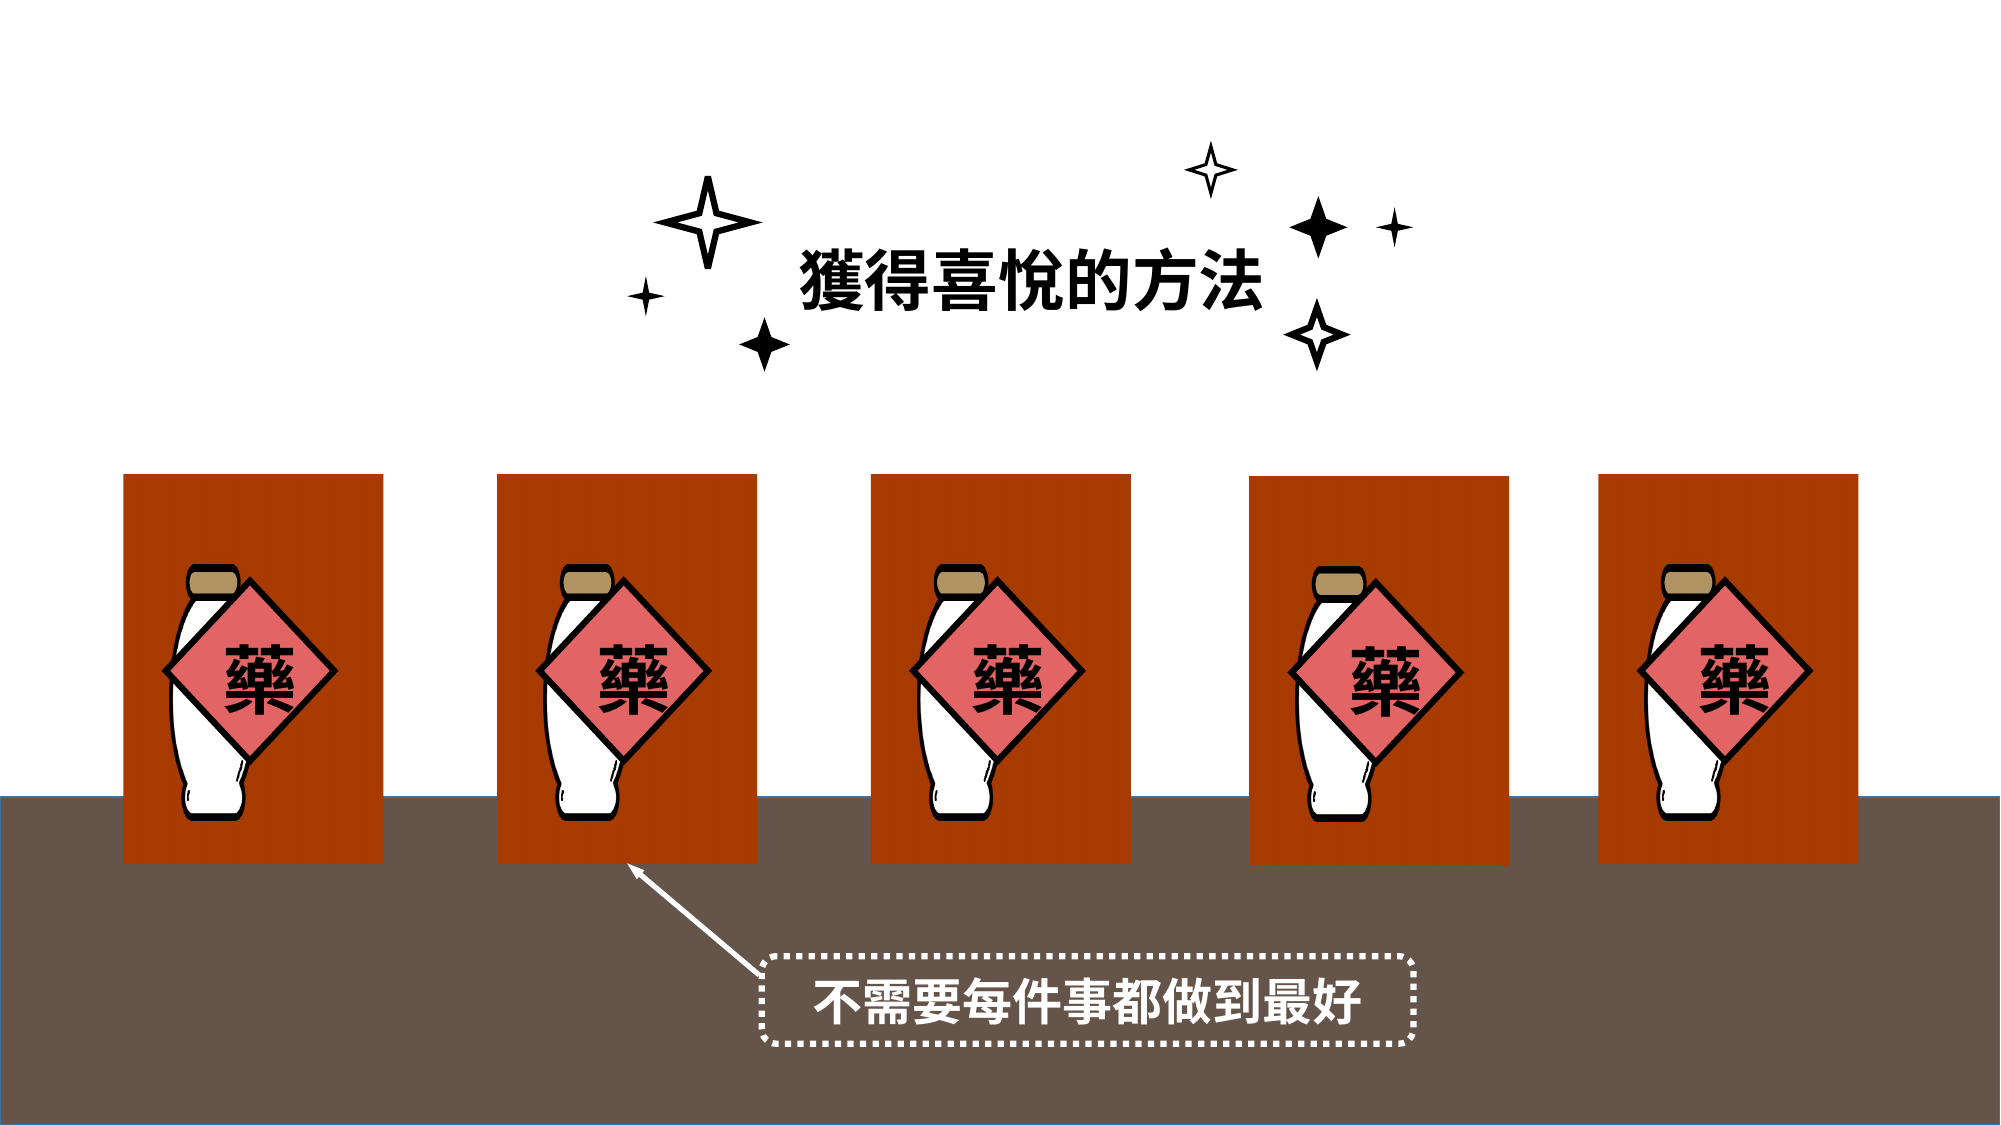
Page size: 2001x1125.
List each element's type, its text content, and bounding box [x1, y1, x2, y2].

text_box 不需要每件事都做到最好 [761, 956, 1414, 1044]
text_box 藥 [913, 580, 1082, 761]
text_box [0, 797, 2000, 1125]
text_box [1375, 207, 1414, 248]
picture [1598, 474, 1859, 864]
picture [1249, 476, 1510, 866]
picture [497, 474, 758, 864]
text_box 藥 [1291, 582, 1461, 763]
text_box [1289, 196, 1348, 259]
text_box [739, 317, 790, 372]
text_box 藥 [539, 580, 708, 761]
picture [870, 474, 1131, 864]
picture [123, 474, 384, 864]
text_box 藥 [1640, 580, 1810, 761]
text_box 獲得喜悅的方法 [759, 210, 1305, 347]
text_box [627, 276, 665, 317]
text_box 藥 [165, 580, 335, 761]
